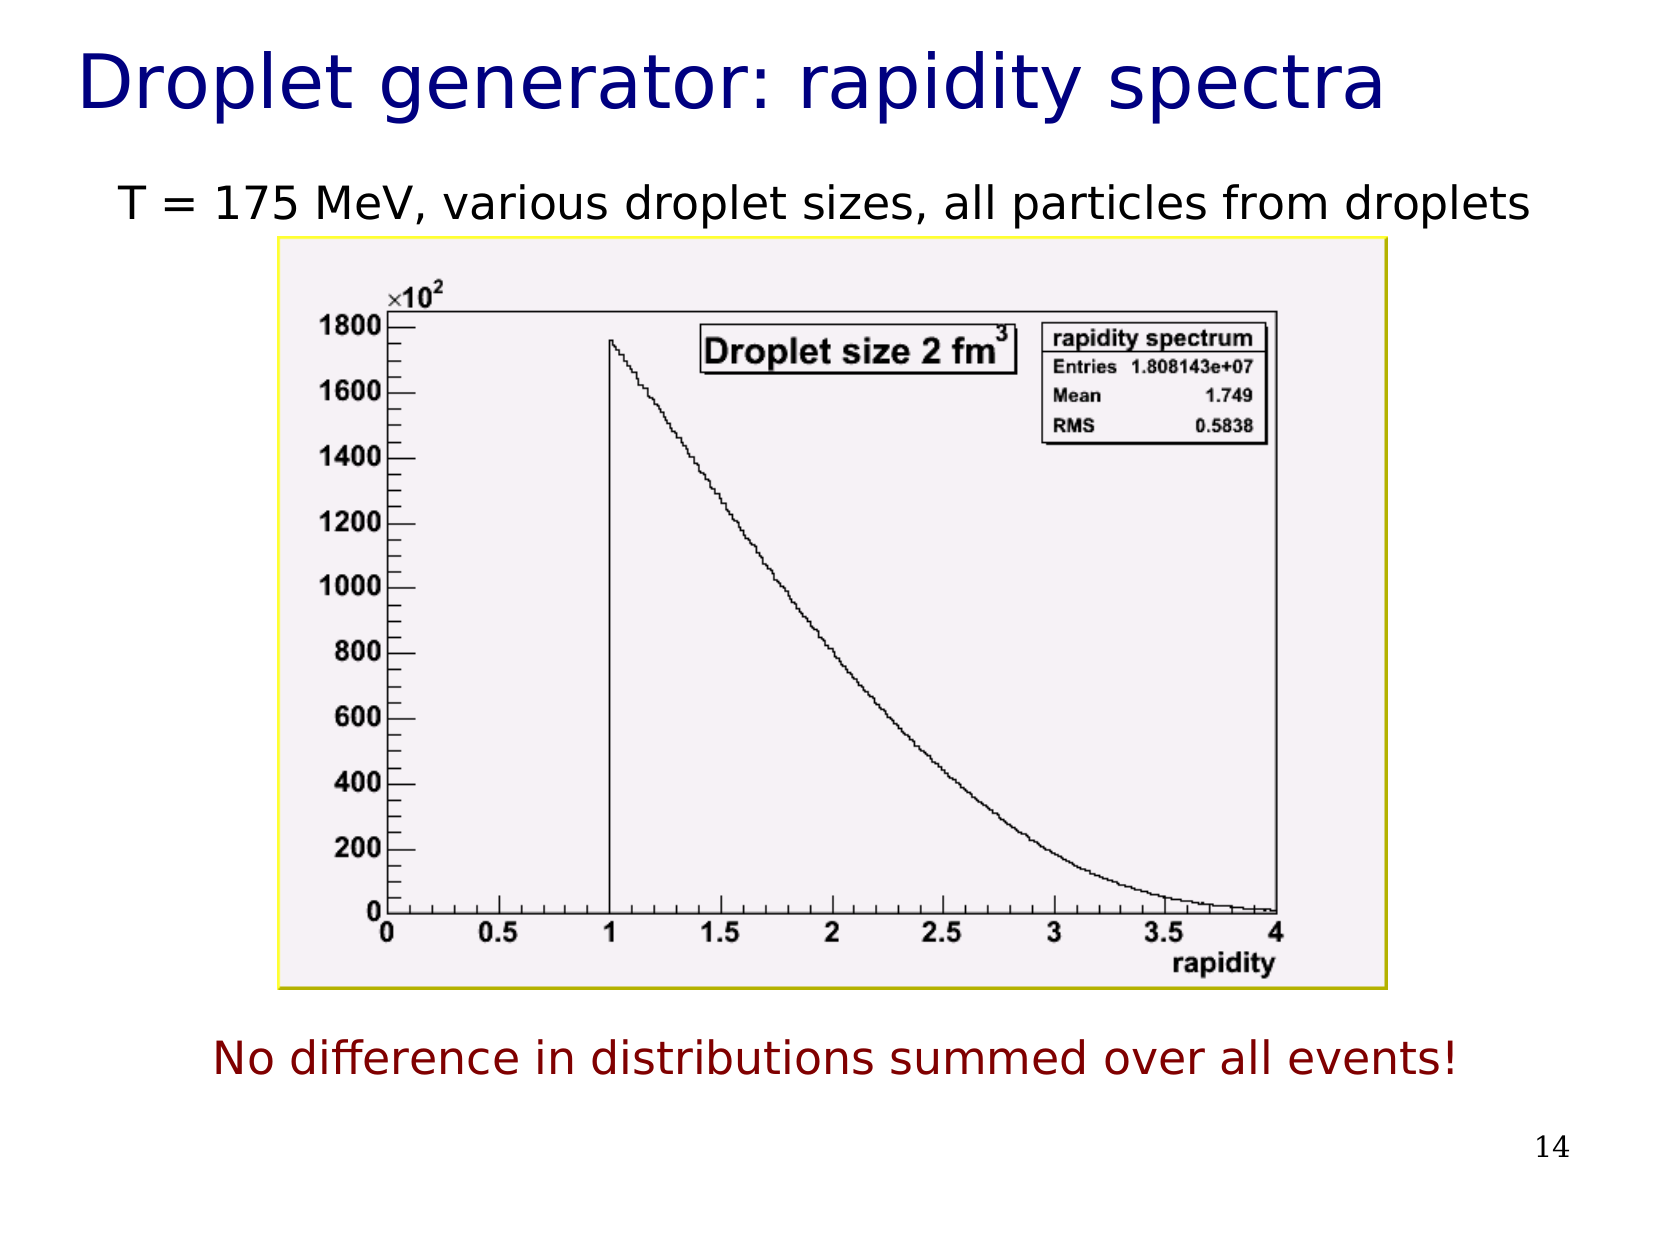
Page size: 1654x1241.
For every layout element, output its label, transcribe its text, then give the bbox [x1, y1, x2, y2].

subtitle T = 175 MeV, various droplet sizes, all particles from droplets [82, 171, 1571, 237]
text_box No difference in distributions summed over all events! [198, 1024, 1477, 1093]
picture [277, 236, 1388, 990]
title Droplet generator: rapidity spectra [75, 25, 1565, 141]
